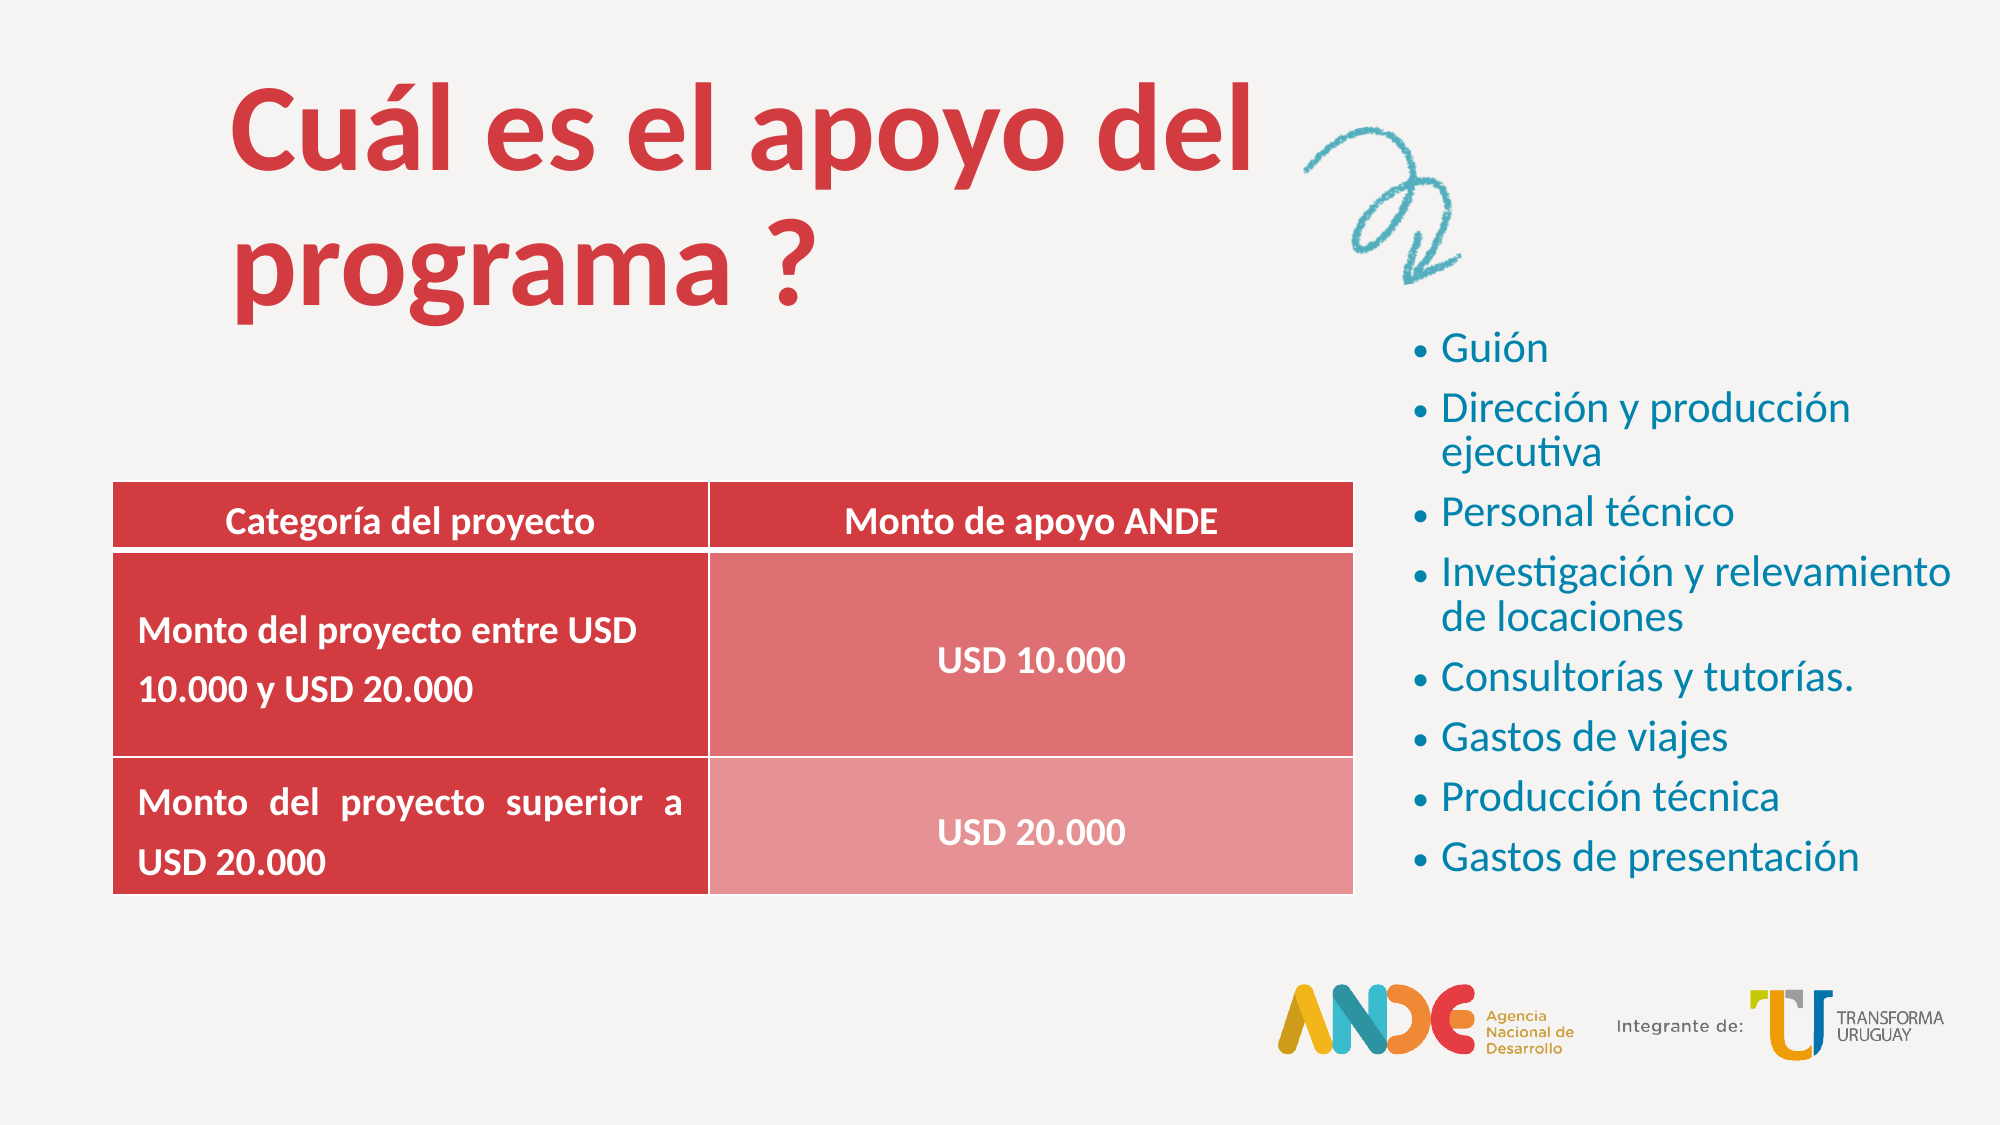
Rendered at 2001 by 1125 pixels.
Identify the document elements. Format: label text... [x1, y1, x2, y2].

table_header Monto de apoyo ANDE [710, 482, 1353, 547]
table_cell Monto del proyecto entre USD 10.000 y USD 20.000 [113, 553, 708, 756]
table_cell USD 10.000 [710, 553, 1353, 756]
picture [1255, 964, 1974, 1081]
picture [1297, 113, 1466, 300]
table_cell USD 20.000 [710, 758, 1353, 894]
list Guión Dirección y producción ejecutiva Personal técnico Investigación y relevamiento de locaciones Consultorías y tutorías. Gastos de viajes Producción técnica Gastos de presentación [1397, 321, 1974, 895]
table_header Categoría del proyecto [113, 482, 708, 547]
text_box Cuál es el apoyo del programa ? [215, 0, 1524, 396]
table_cell Monto del proyecto superior a USD 20.000 [113, 758, 708, 894]
